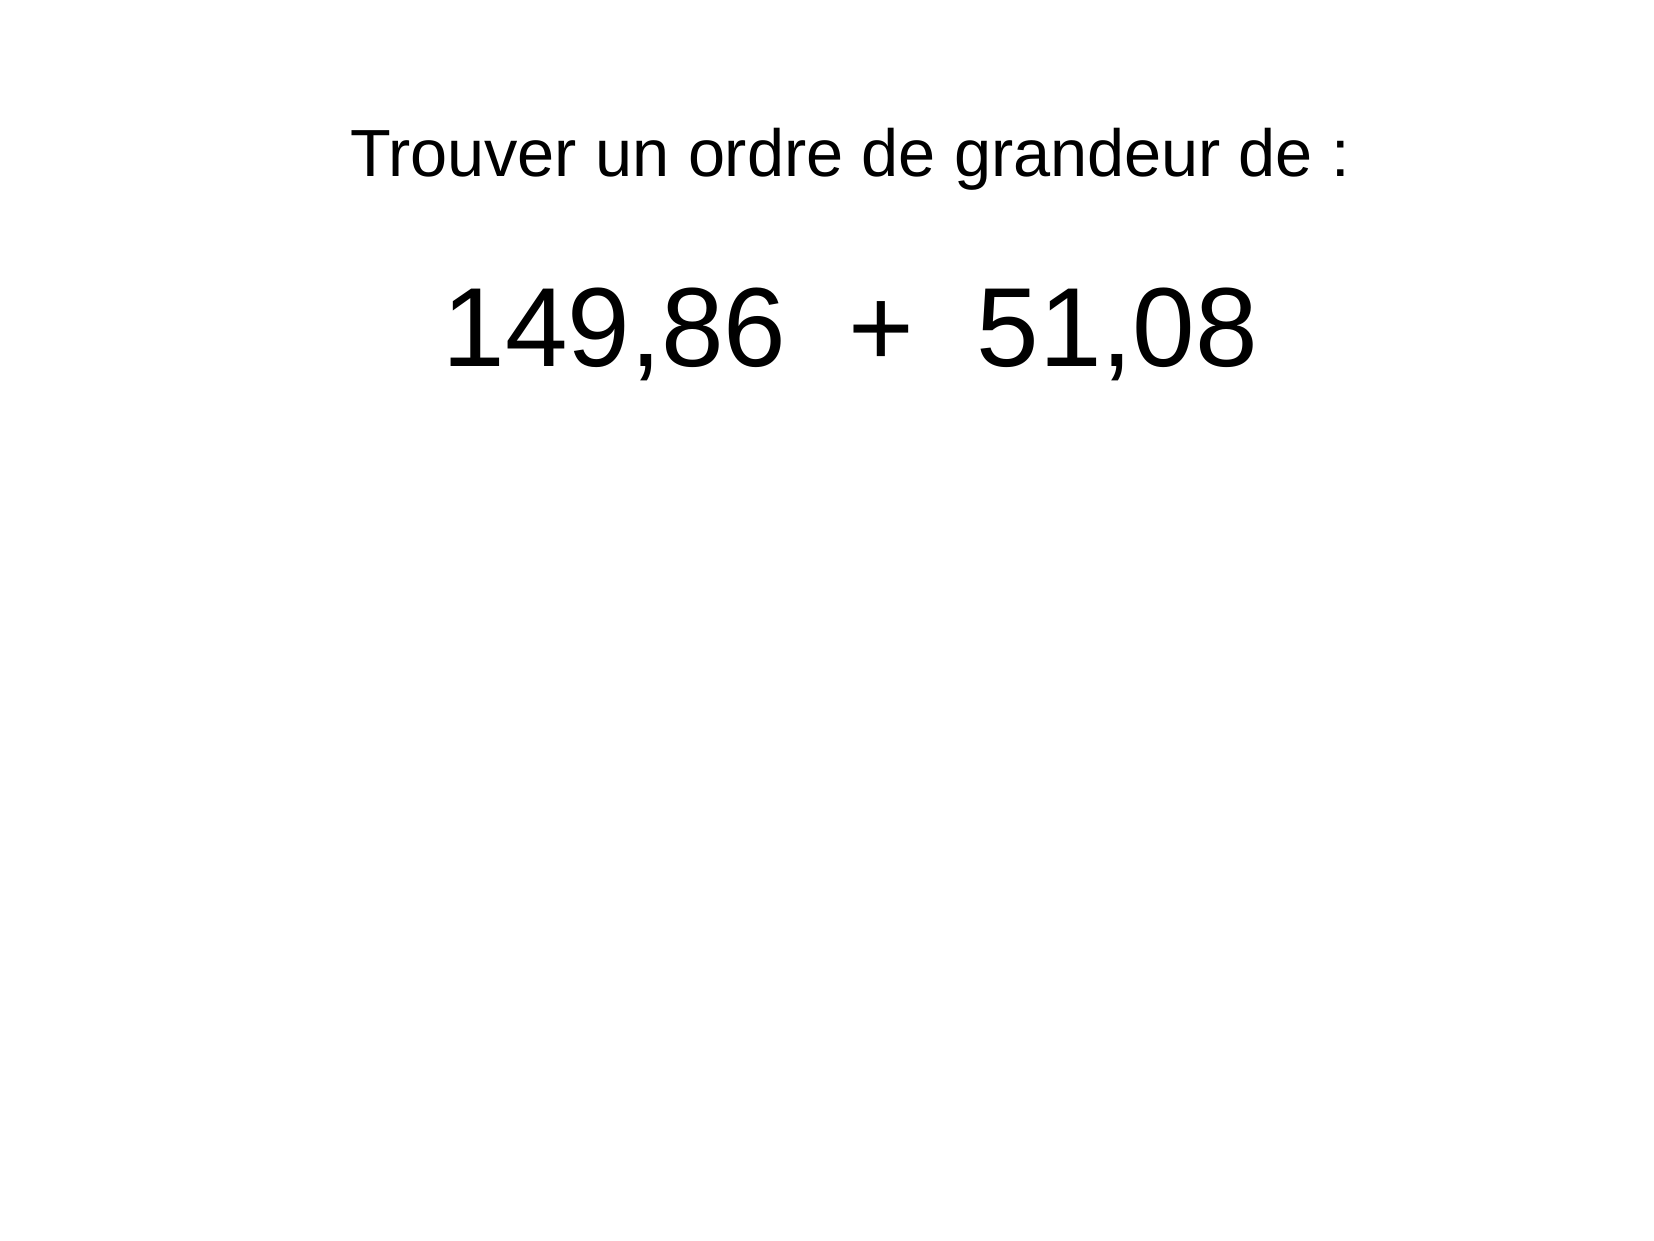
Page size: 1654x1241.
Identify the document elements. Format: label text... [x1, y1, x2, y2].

subtitle Trouver un ordre de grandeur de : 149,86 + 51,08 [106, 35, 1595, 471]
